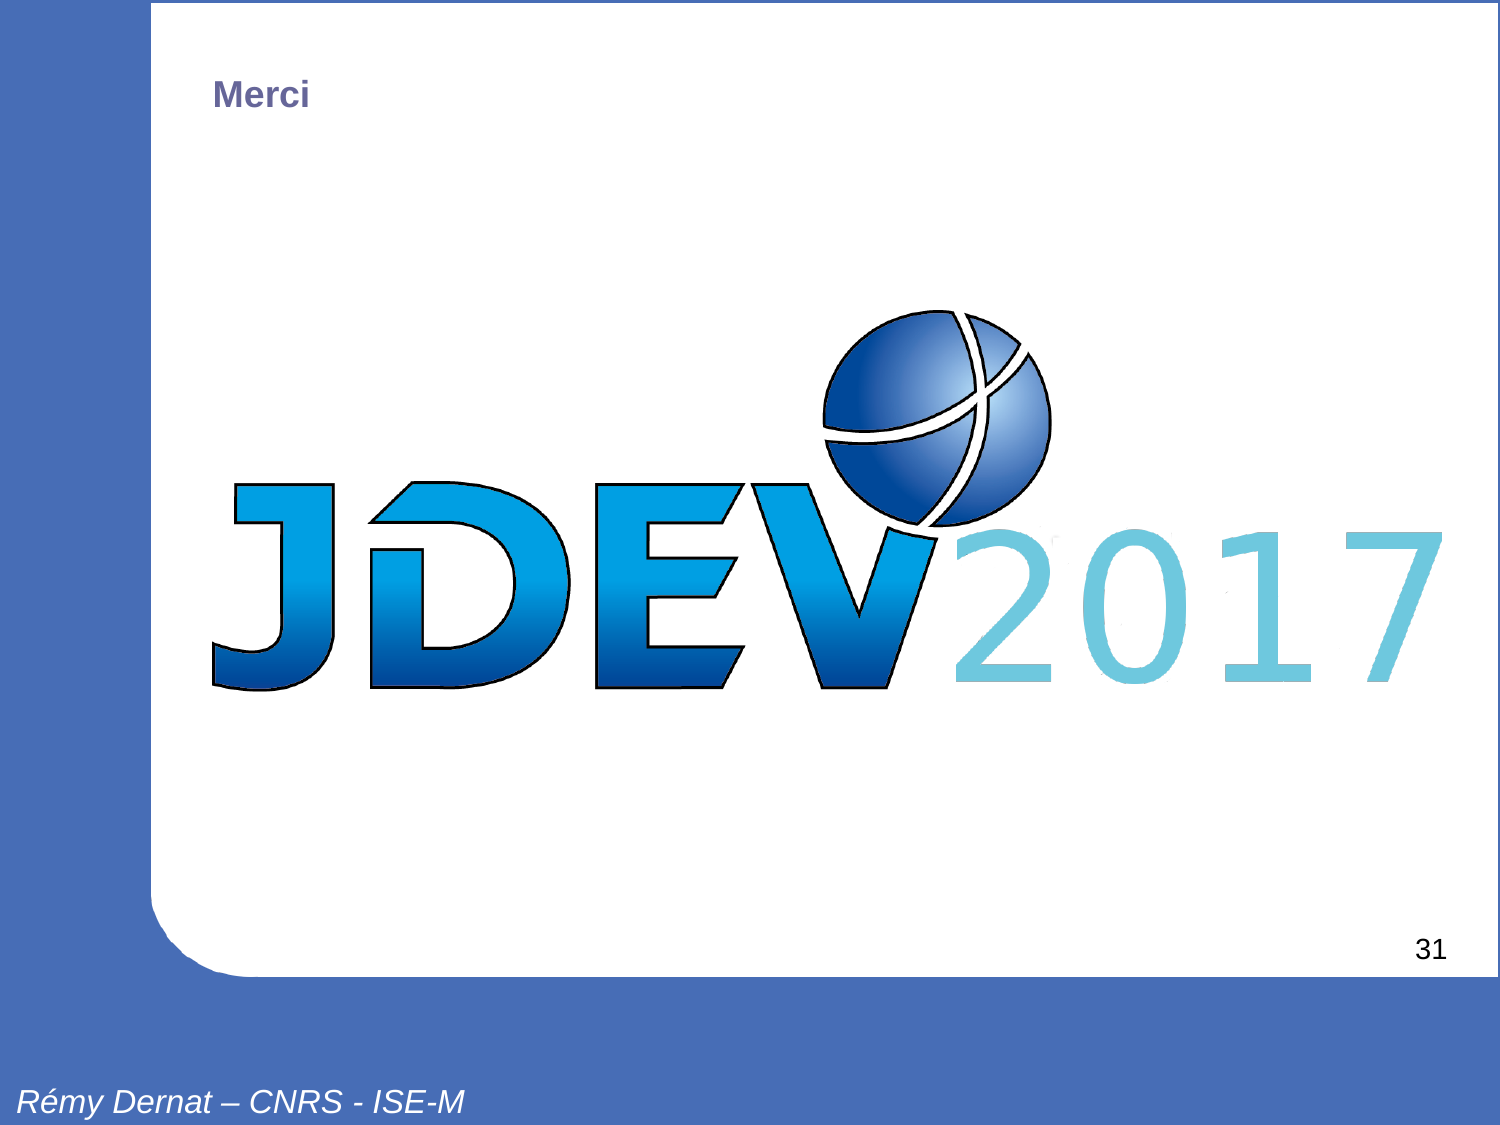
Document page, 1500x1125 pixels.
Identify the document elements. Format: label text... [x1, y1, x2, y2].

picture [0, 0, 1500, 1125]
title Merci [212, 24, 1447, 164]
text_box Rémy Dernat – CNRS - ISE-M [0, 1075, 488, 1125]
